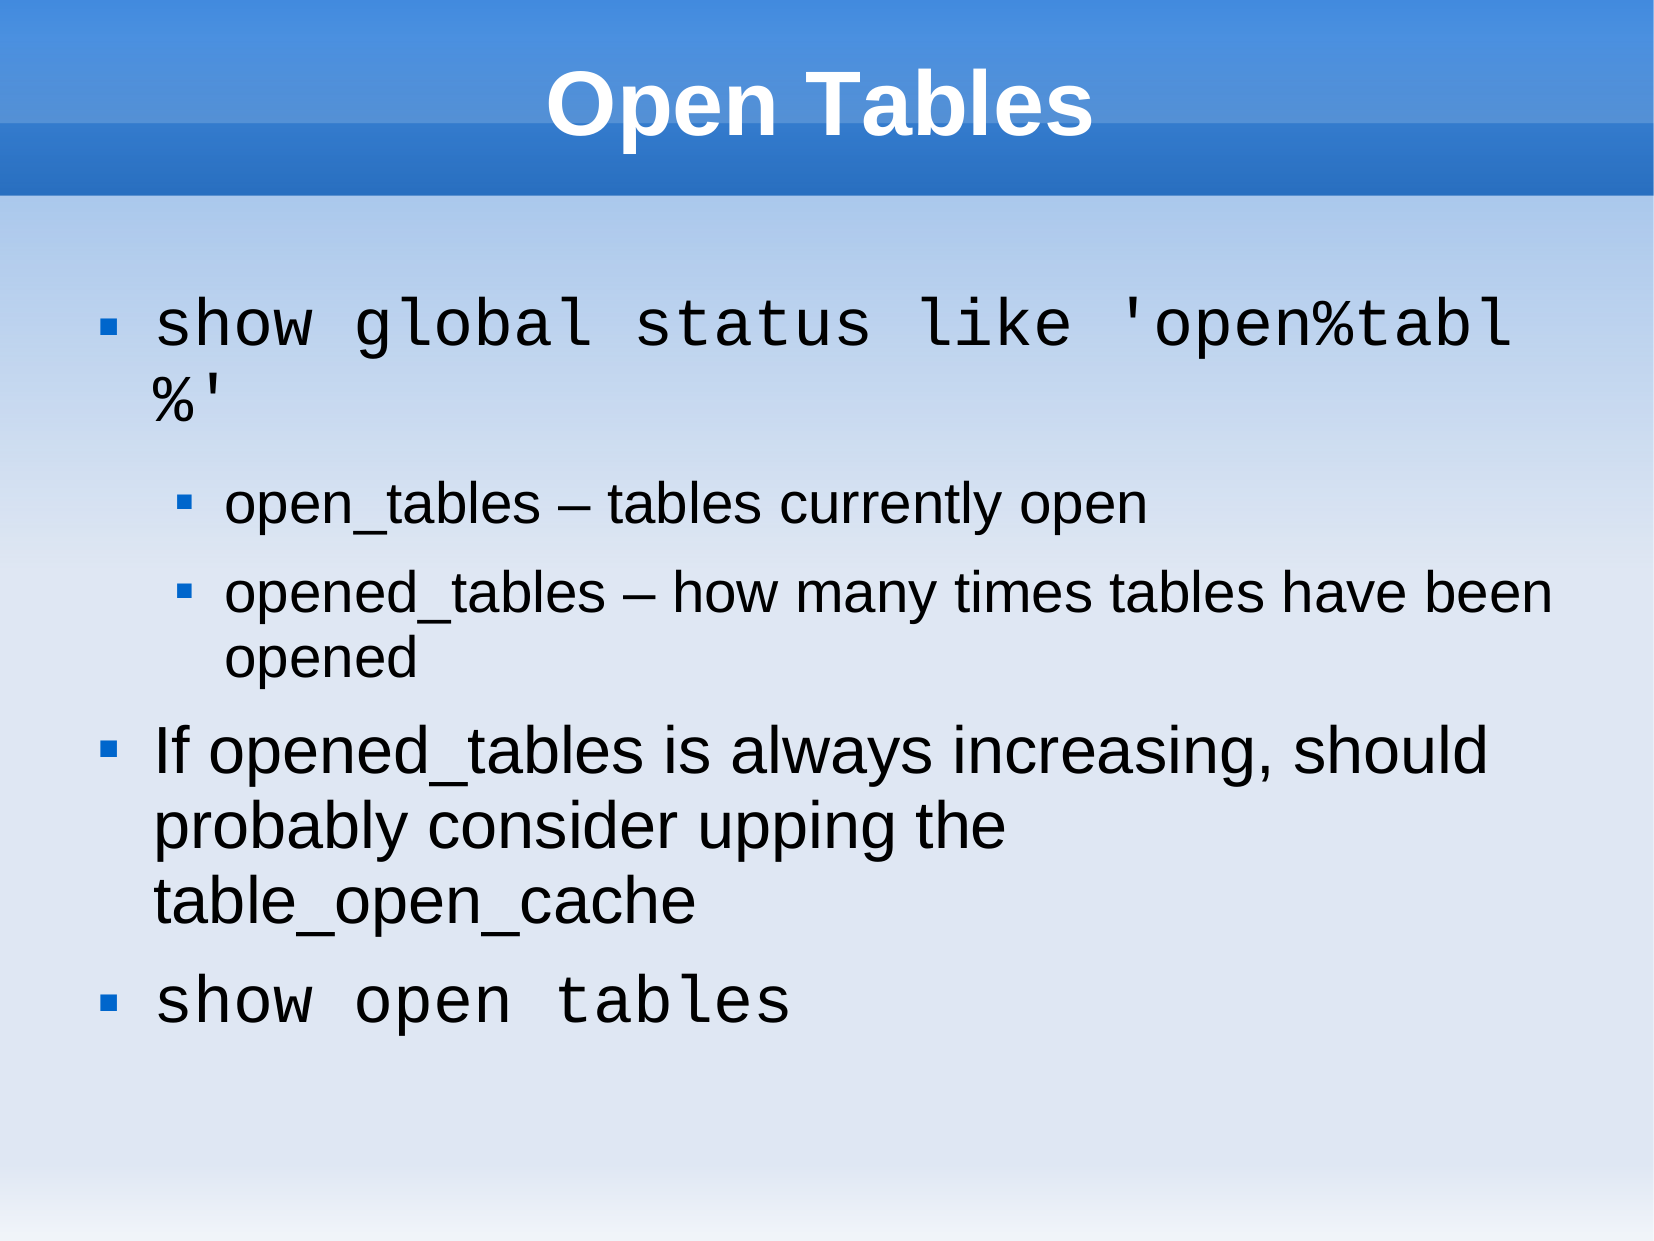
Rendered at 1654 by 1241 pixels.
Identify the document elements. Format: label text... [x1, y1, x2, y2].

list show global status like 'open%tabl%' open_tables – tables currently open opened_tables – how many times tables have been opened If opened_tables is always increasing, should probably consider upping the table_open_cache show open tables [82, 290, 1571, 1109]
picture [0, 0, 1654, 1241]
title Open Tables [76, 0, 1565, 208]
